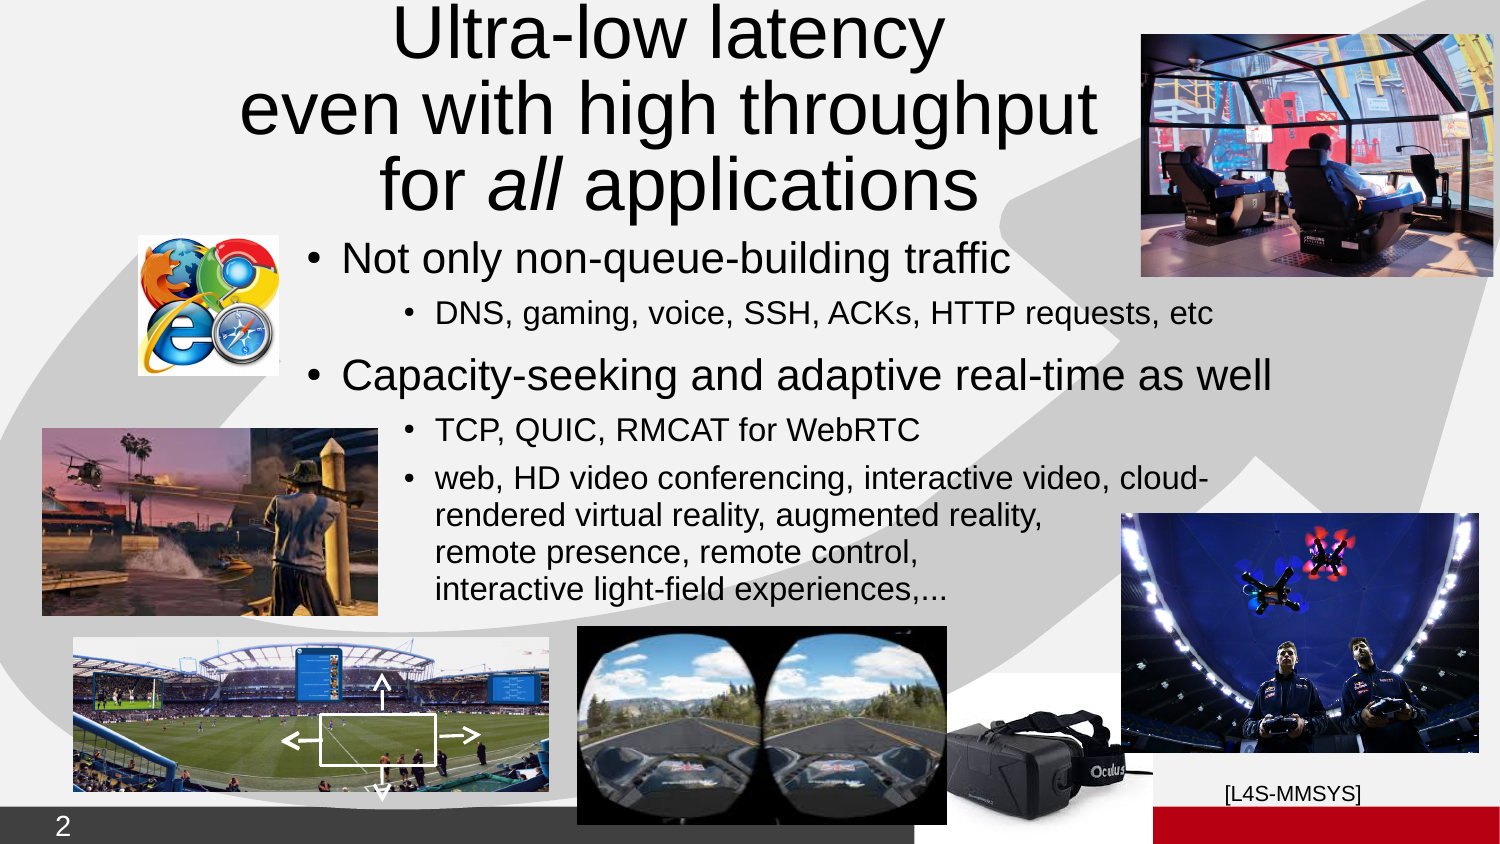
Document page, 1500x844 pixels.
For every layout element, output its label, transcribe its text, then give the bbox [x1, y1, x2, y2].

picture [42, 428, 294, 617]
text_box [L4S-MMSYS] [1123, 774, 1377, 815]
picture [138, 238, 279, 376]
picture [1277, 34, 1494, 277]
picture [73, 637, 549, 792]
title Ultra-low latency even with high throughput for all applications [52, 0, 1307, 238]
picture [577, 513, 1479, 844]
list Not only non-queue-building traffic DNS, gaming, voice, SSH, ACKs, HTTP requests, etc Capacity-seeking and adaptive real-time as well TCP, QUIC, RMCAT for WebRTC web, HD video conferencing, interactive video, cloud-rendered virtual reality, augmented reality, remote presence, remote control, interactive light-field experiences,... [294, 238, 1277, 628]
